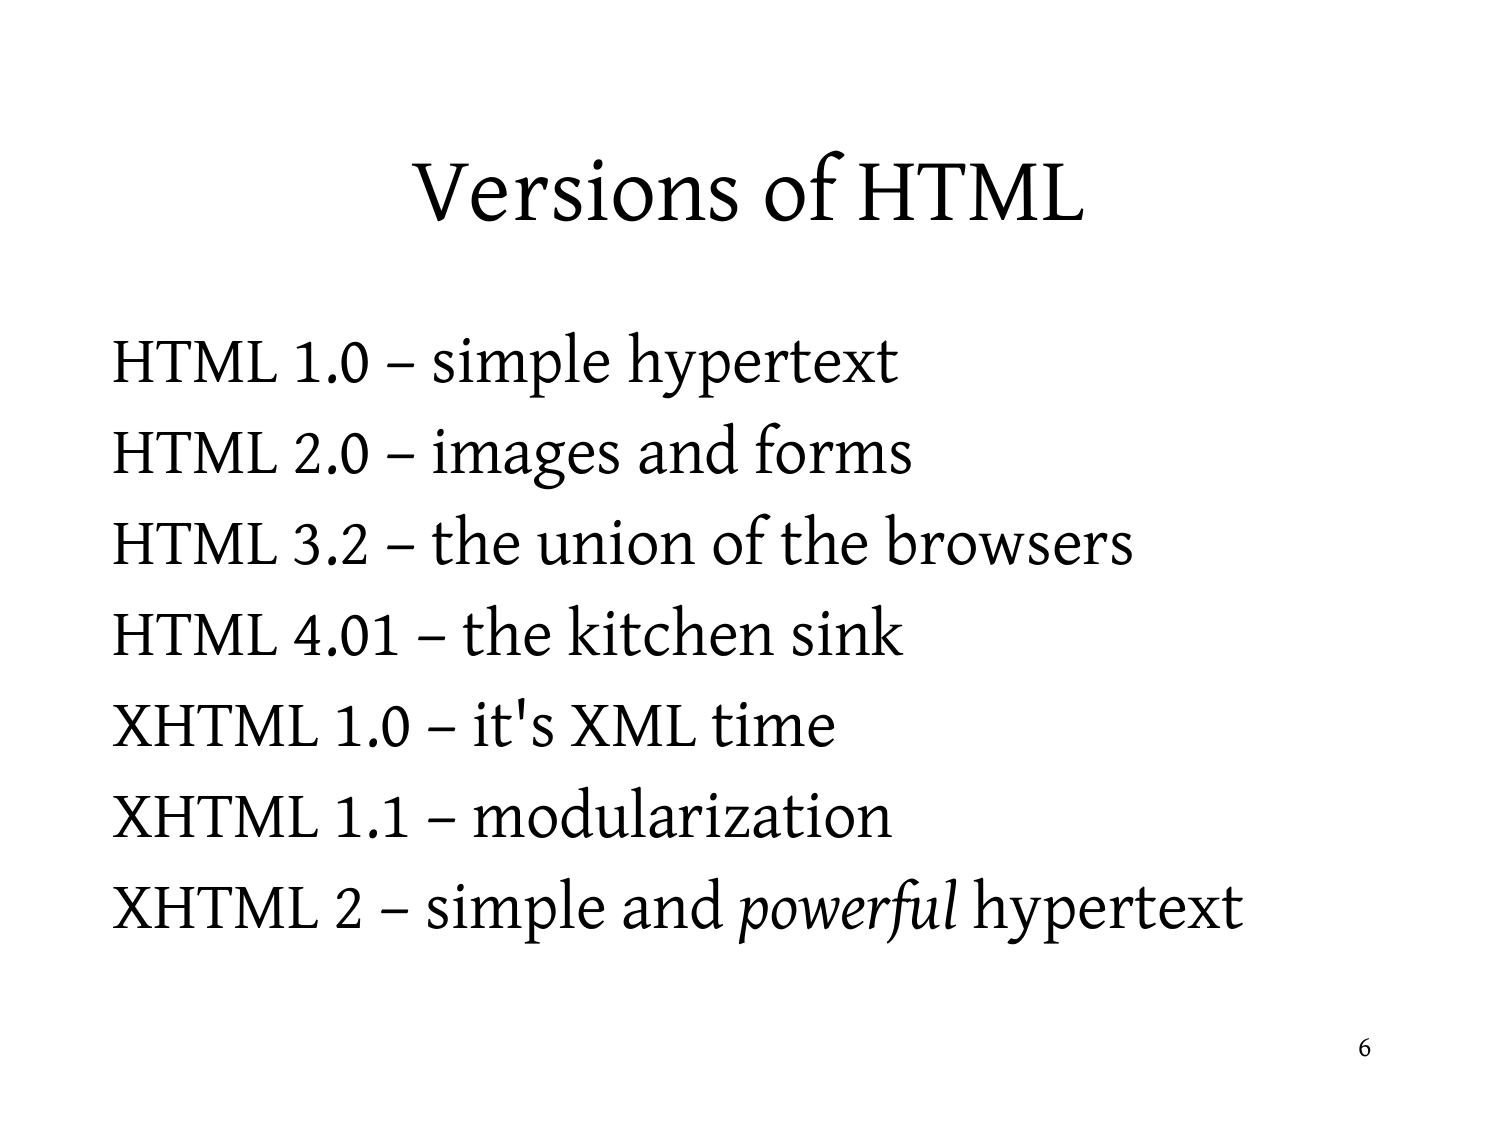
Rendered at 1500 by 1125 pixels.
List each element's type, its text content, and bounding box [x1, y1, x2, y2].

list HTML 1.0 – simple hypertext HTML 2.0 – images and forms HTML 3.2 – the union of the browsers HTML 4.01 – the kitchen sink XHTML 1.0 – it's XML time XHTML 1.1 – modularization XHTML 2 – simple and powerful hypertext [112, 324, 1386, 999]
title Versions of HTML [112, 63, 1386, 324]
